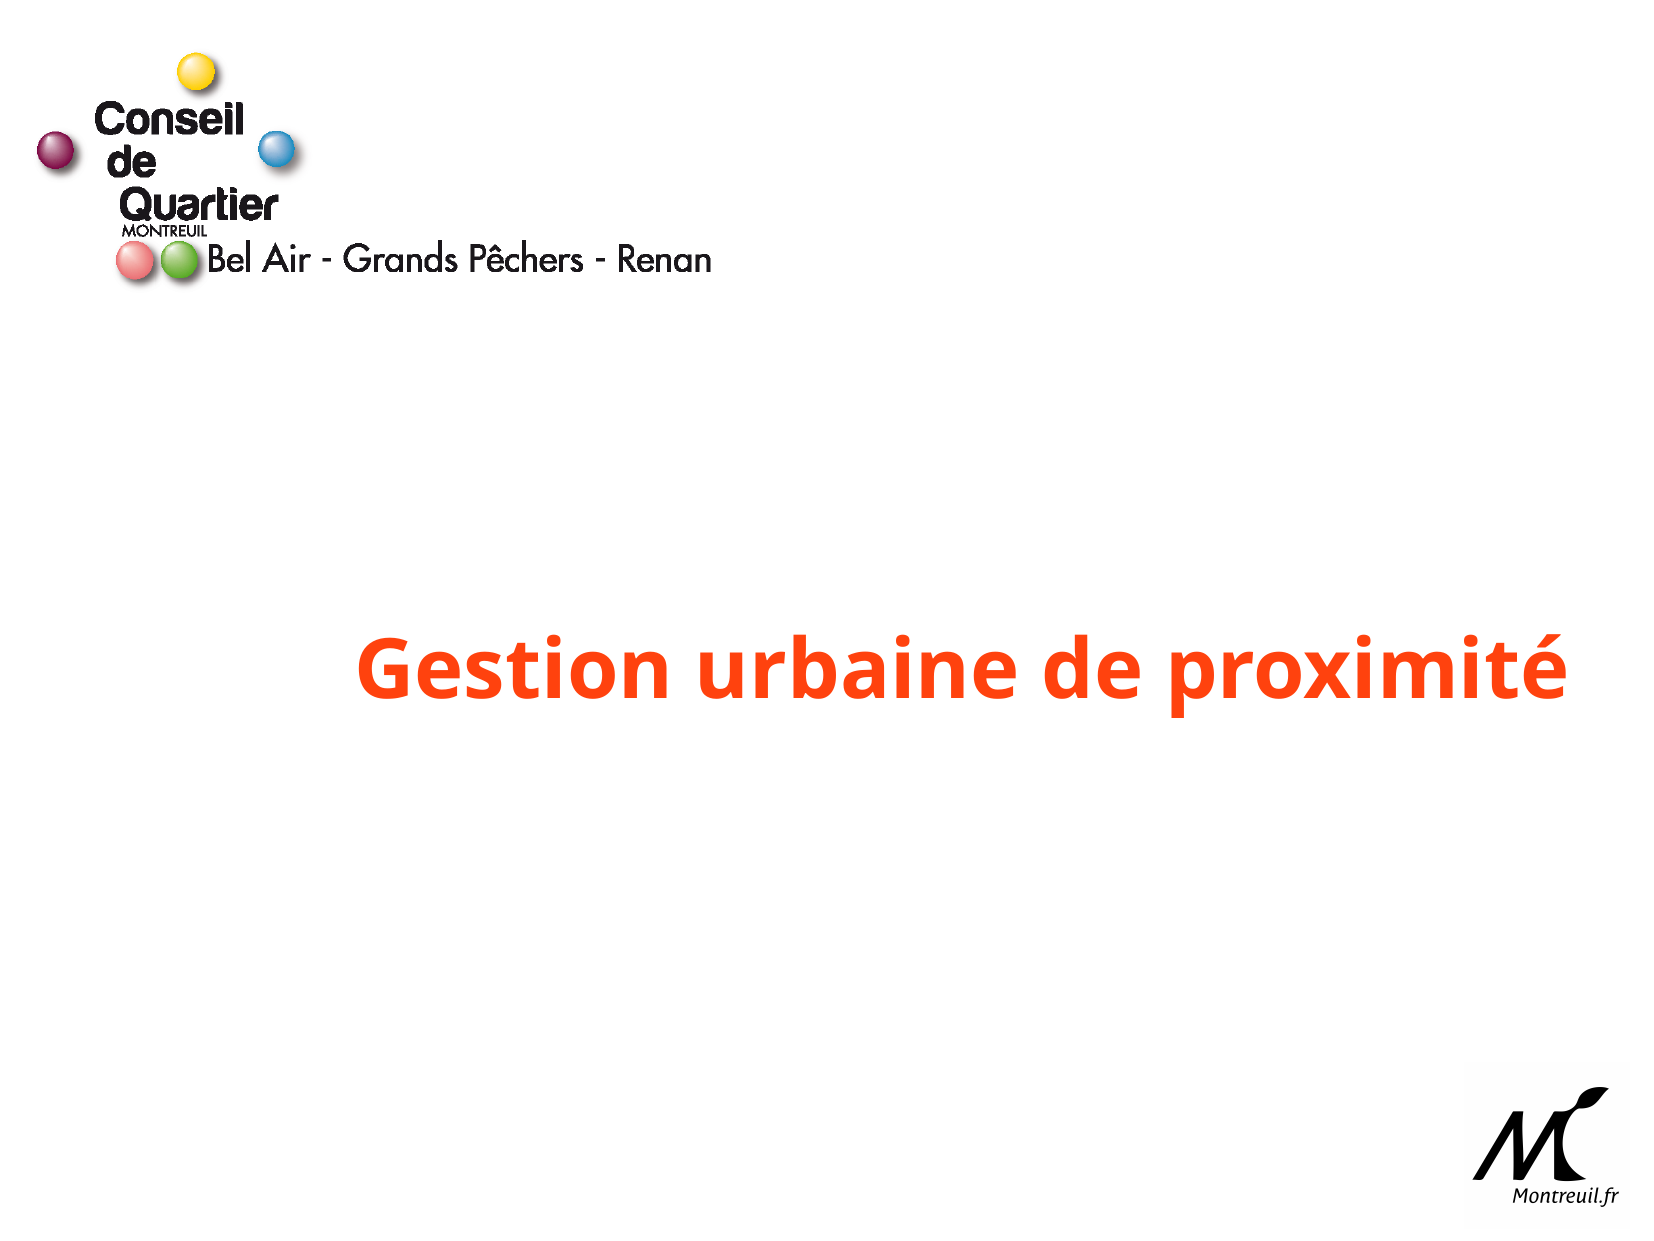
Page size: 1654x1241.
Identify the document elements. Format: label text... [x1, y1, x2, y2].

picture [1464, 1062, 1630, 1229]
text_box Gestion urbaine de proximité [118, 387, 1571, 945]
picture [23, 35, 851, 306]
